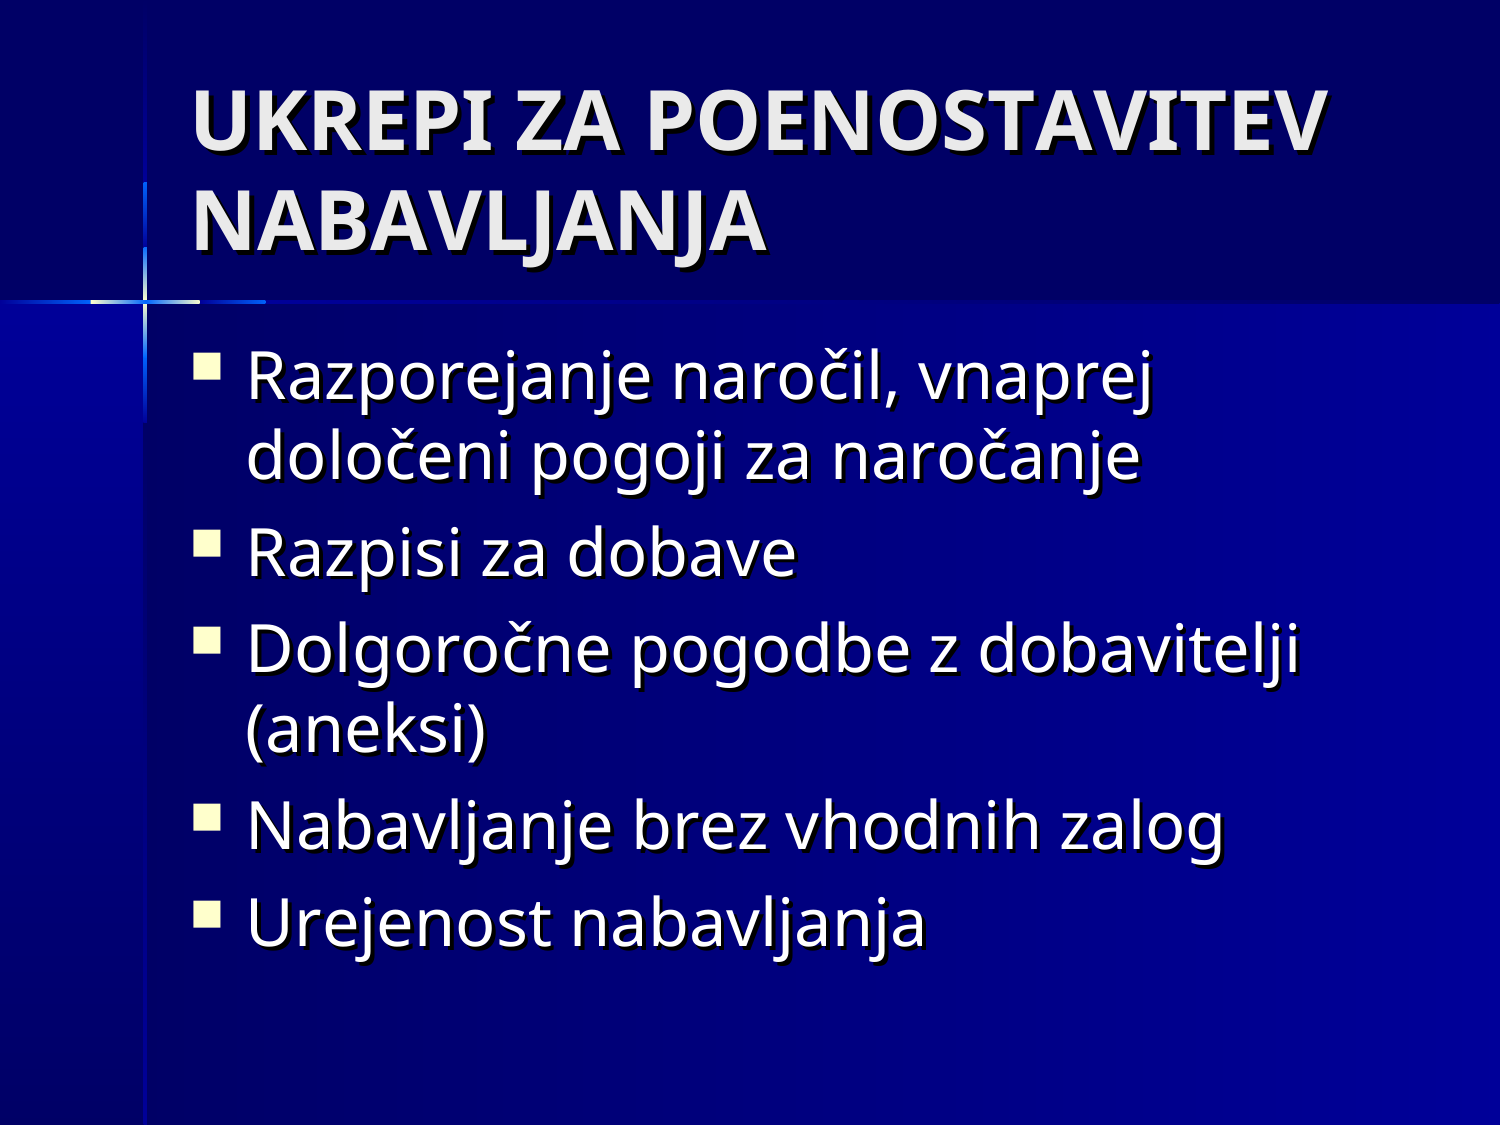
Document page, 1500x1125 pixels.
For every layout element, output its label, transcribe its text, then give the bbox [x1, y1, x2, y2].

list Razporejanje naročil, vnaprej določeni pogoji za naročanje Razpisi za dobave Dolgoročne pogodbe z dobavitelji (aneksi) Nabavljanje brez vhodnih zalog Urejenost nabavljanja [174, 324, 1413, 1001]
title UKREPI ZA POENOSTAVITEV NABAVLJANJA [174, 49, 1413, 285]
